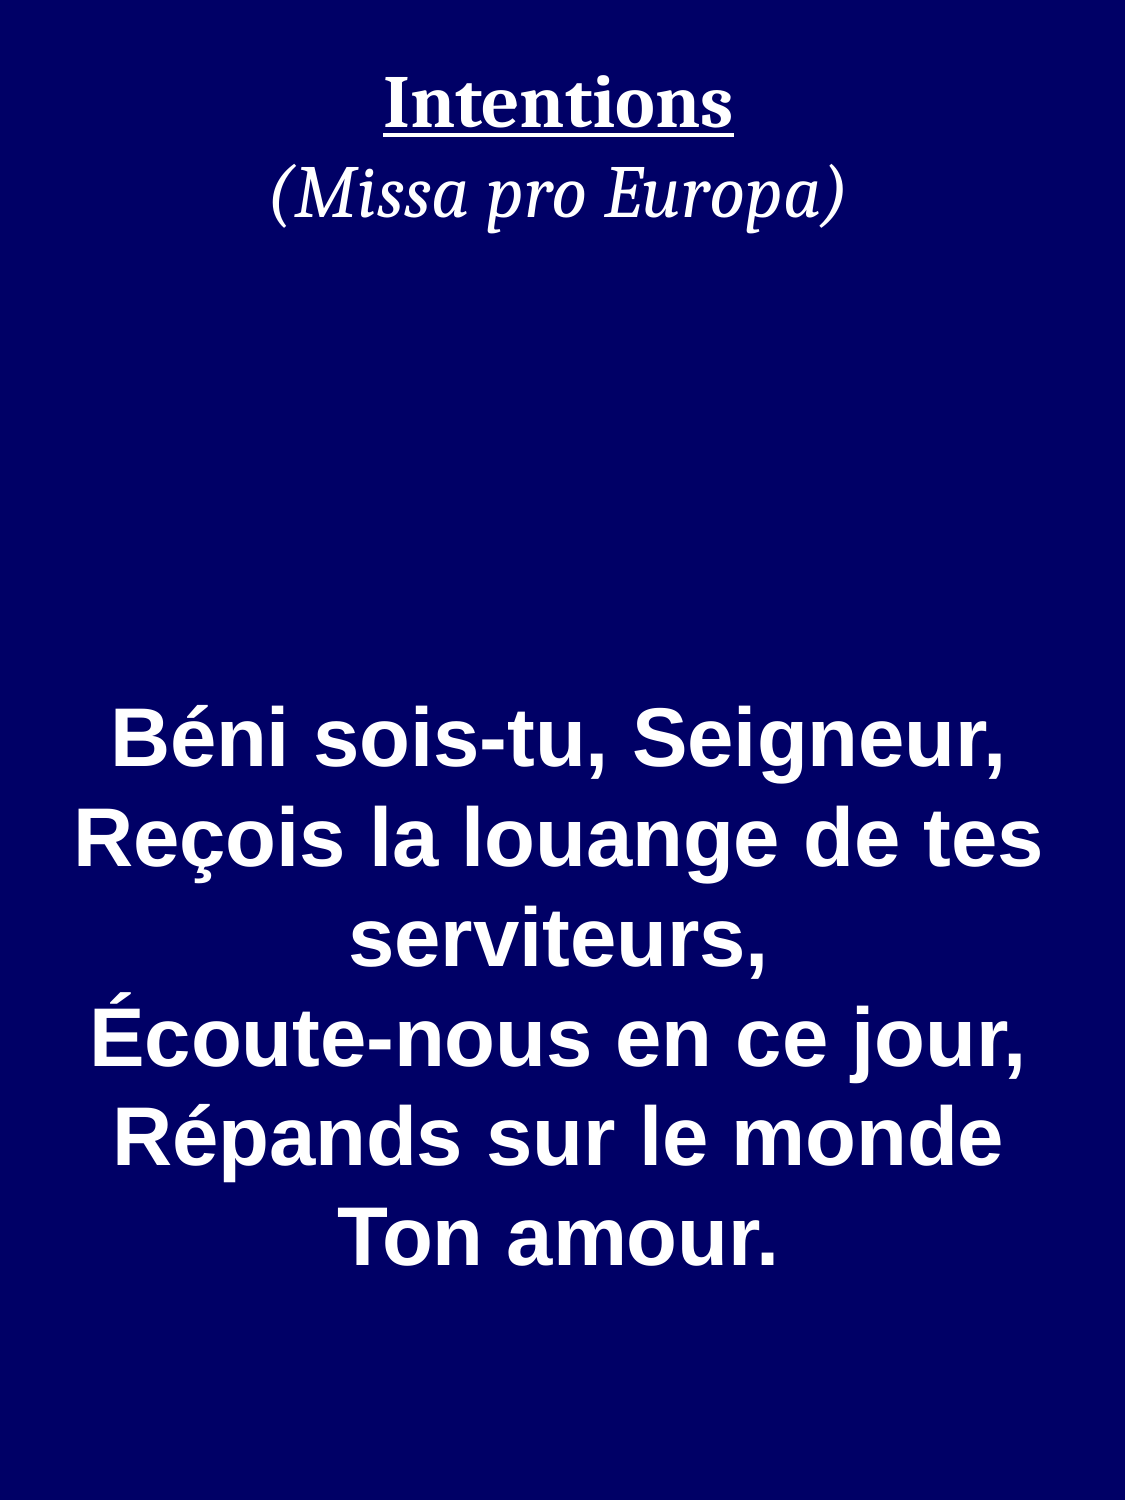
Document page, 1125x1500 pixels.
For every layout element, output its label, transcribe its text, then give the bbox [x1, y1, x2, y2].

text_box Intentions (Missa pro Europa) Béni sois-tu, Seigneur, Reçois la louange de tes serviteurs, Écoute-nous en ce jour, Répands sur le monde Ton amour. [0, 45, 1125, 1500]
